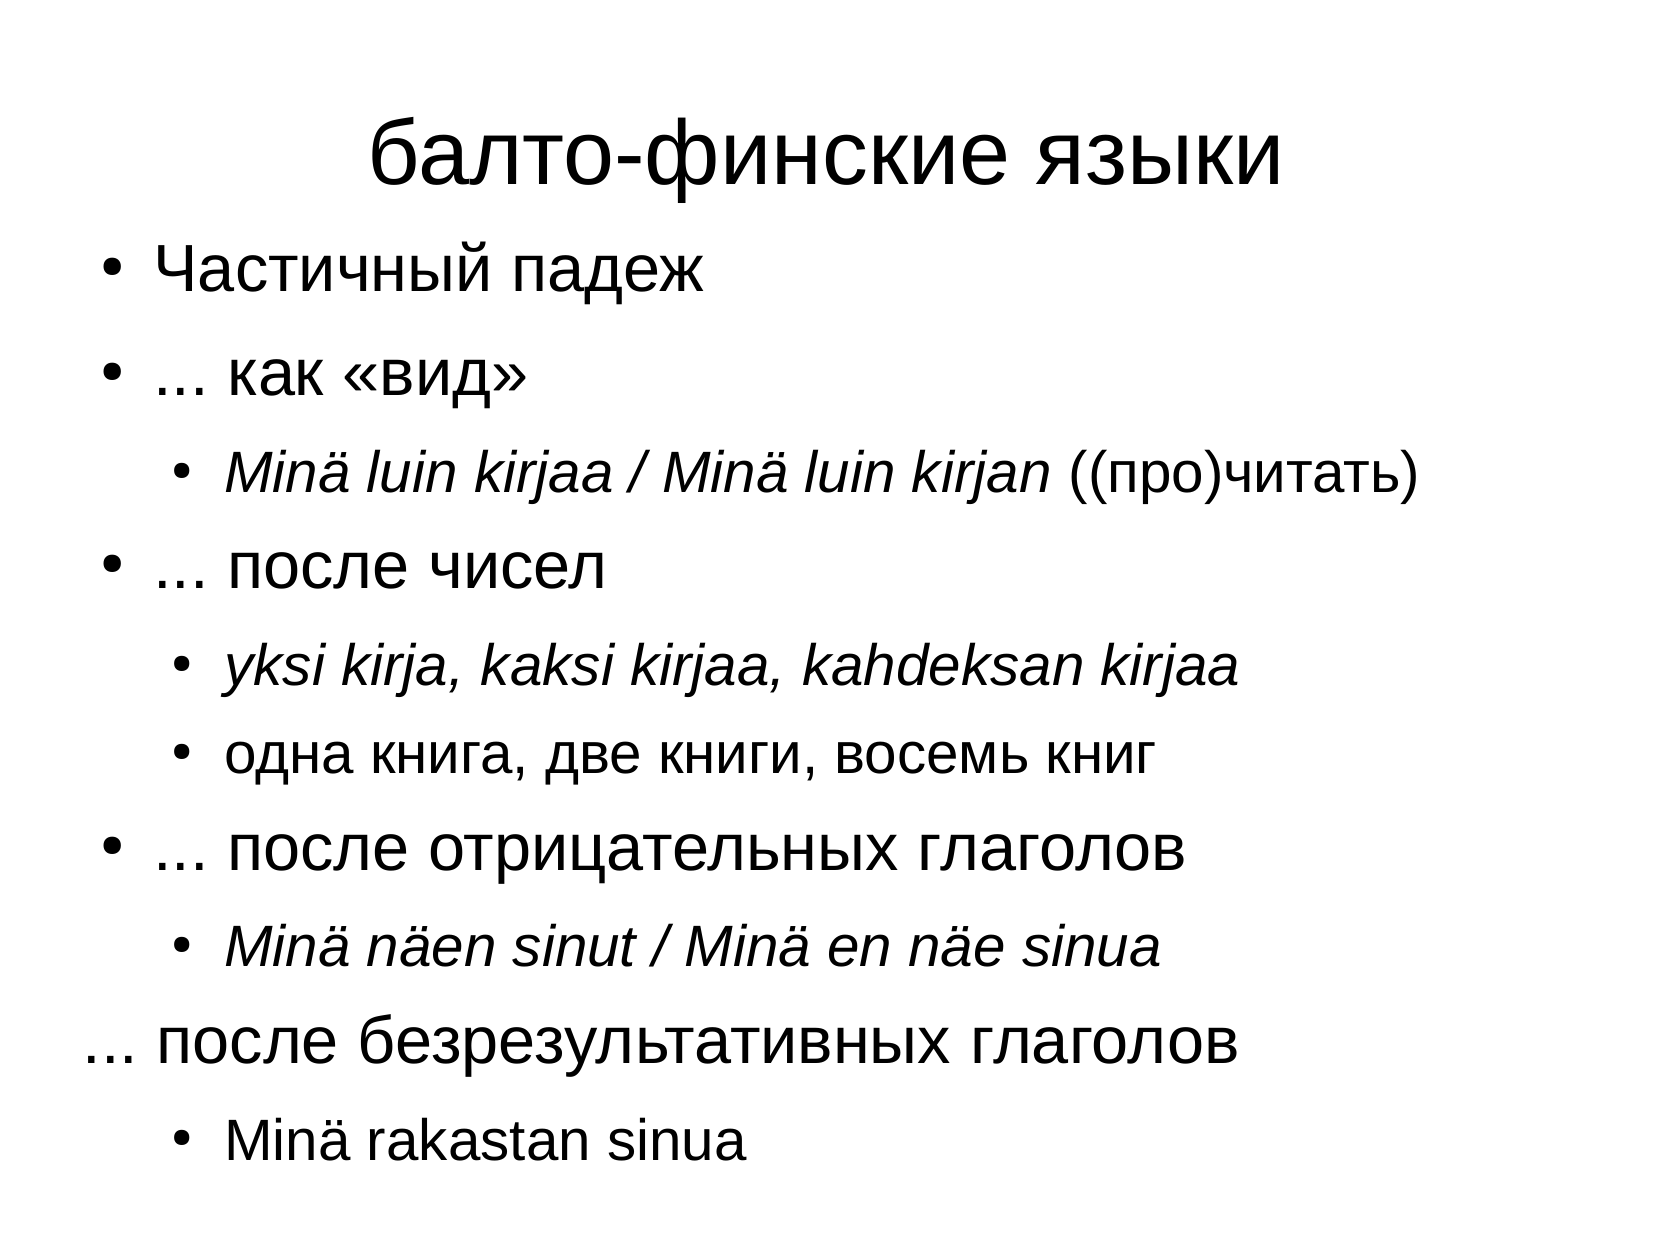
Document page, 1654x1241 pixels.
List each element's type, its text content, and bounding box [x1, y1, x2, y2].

list Частичный падеж ... как «вид» Minä luin kirjaa / Minä luin kirjan ((про)читать) ... после чисел yksi kirja, kaksi kirjaa, kahdeksan kirjaa одна книга, две книги, восемь книг ... после отрицательных глаголов Minä näen sinut / Minä en näe sinua ... после безрезультативных глаголов Minä rakastan sinua [82, 231, 1571, 1173]
title балто-финские языки [82, 49, 1571, 231]
